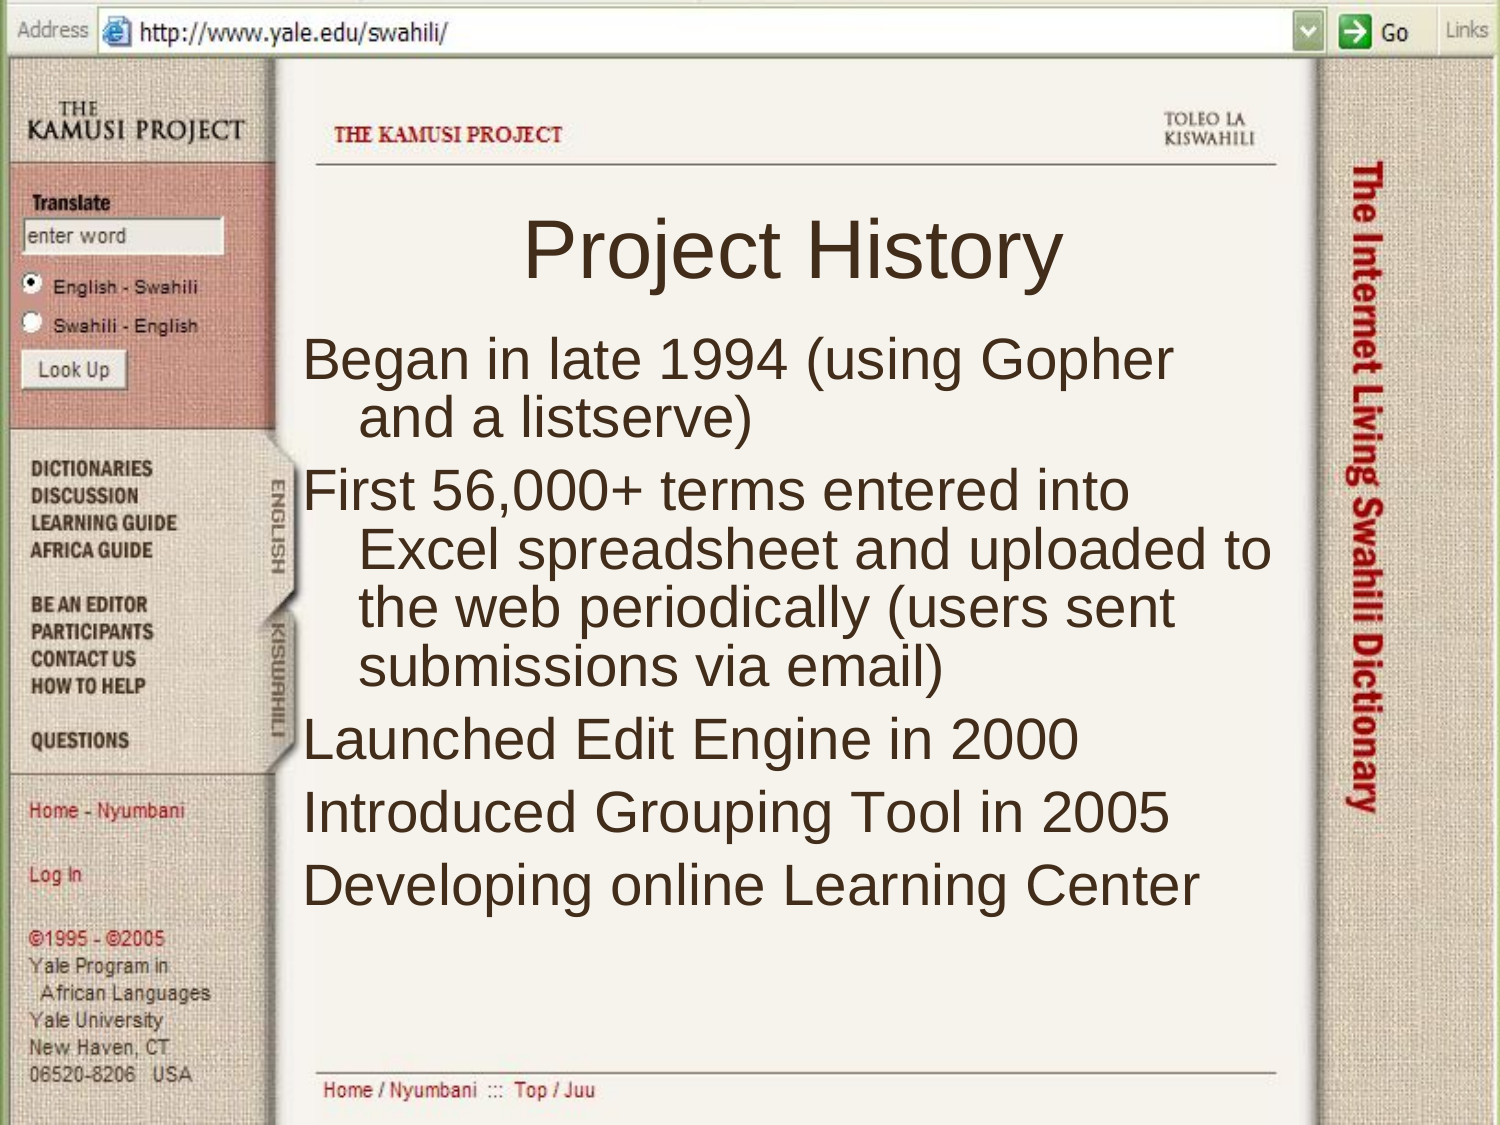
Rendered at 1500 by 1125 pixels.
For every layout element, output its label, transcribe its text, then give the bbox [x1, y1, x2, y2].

picture [0, 0, 1500, 1125]
list Began in late 1994 (using Gopher and a listserve) First 56,000+ terms entered into Excel spreadsheet and uploaded to the web periodically (users sent submissions via email) Launched Edit Engine in 2000 Introduced Grouping Tool in 2005 Developing online Learning Center [287, 324, 1300, 1121]
title Project History [287, 192, 1300, 308]
